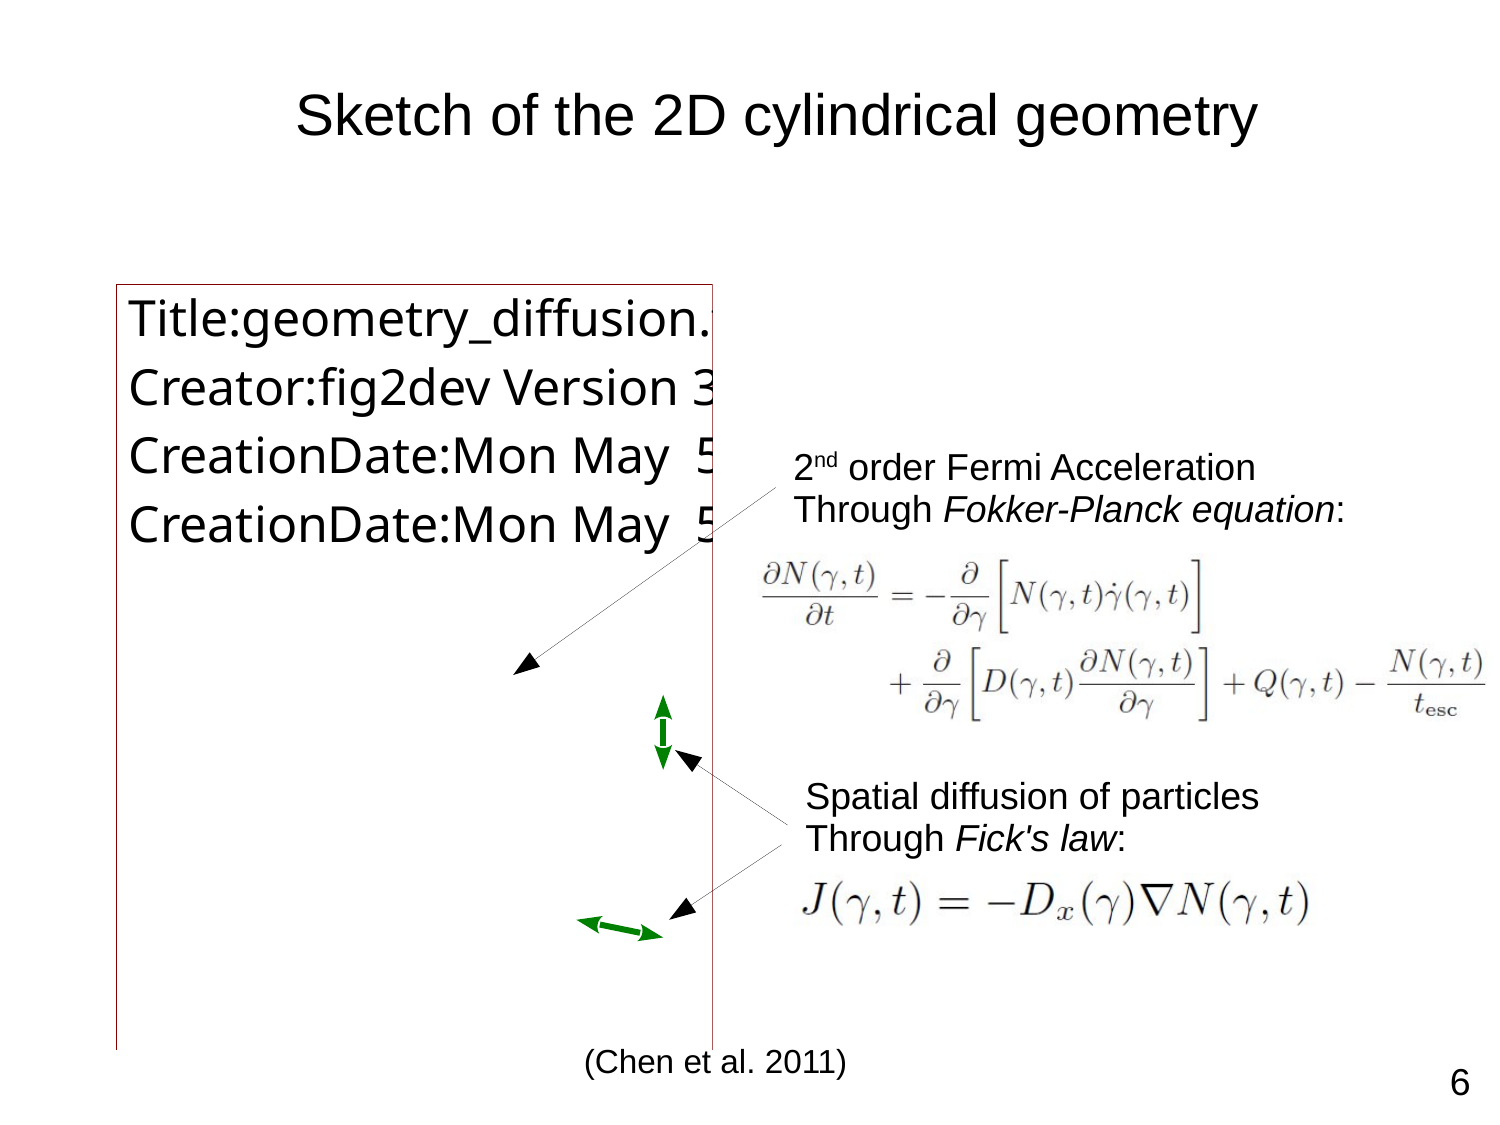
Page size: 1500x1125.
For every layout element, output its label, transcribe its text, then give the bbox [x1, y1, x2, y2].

text_box Spatial diffusion of particles Through Fick's law: [790, 768, 1276, 867]
picture [757, 553, 1493, 727]
text_box Sketch of the 2D cylindrical geometry [280, 75, 1276, 155]
picture [793, 873, 1319, 930]
text_box <number> [1359, 1054, 1500, 1125]
text_box (Chen et al. 2011) [569, 1035, 863, 1088]
picture [112, 280, 713, 1051]
text_box 2nd order Fermi Acceleration Through Fokker-Planck equation: [778, 439, 1361, 540]
